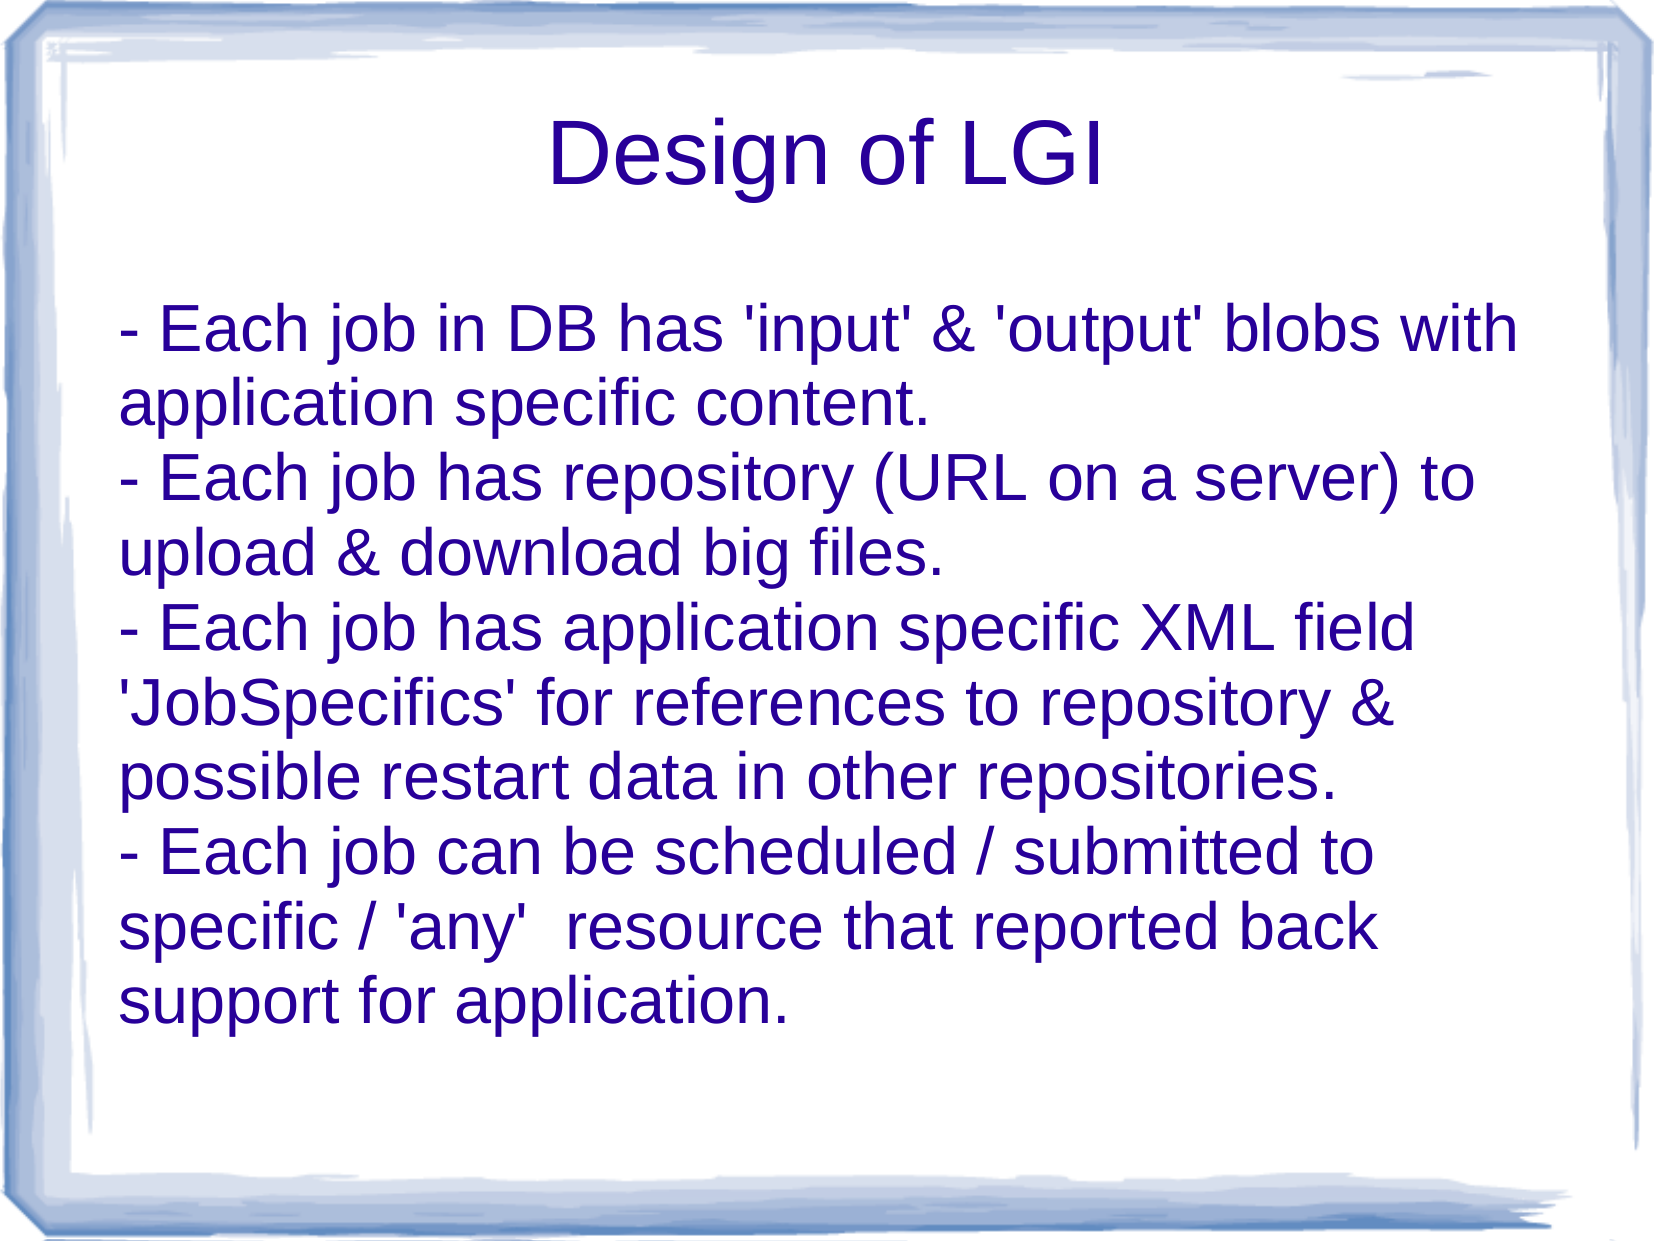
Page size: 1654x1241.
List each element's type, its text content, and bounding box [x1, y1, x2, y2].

subtitle - Each job in DB has 'input' & 'output' blobs with application specific content. - Each job has repository (URL on a server) to upload & download big files. - Each job has application specific XML field 'JobSpecifics' for references to repository & possible restart data in other repositories. - Each job can be scheduled / submitted to specific / 'any' resource that reported back support for application. [118, 275, 1571, 1054]
picture [0, 0, 1654, 1241]
title Design of LGI [82, 56, 1571, 250]
